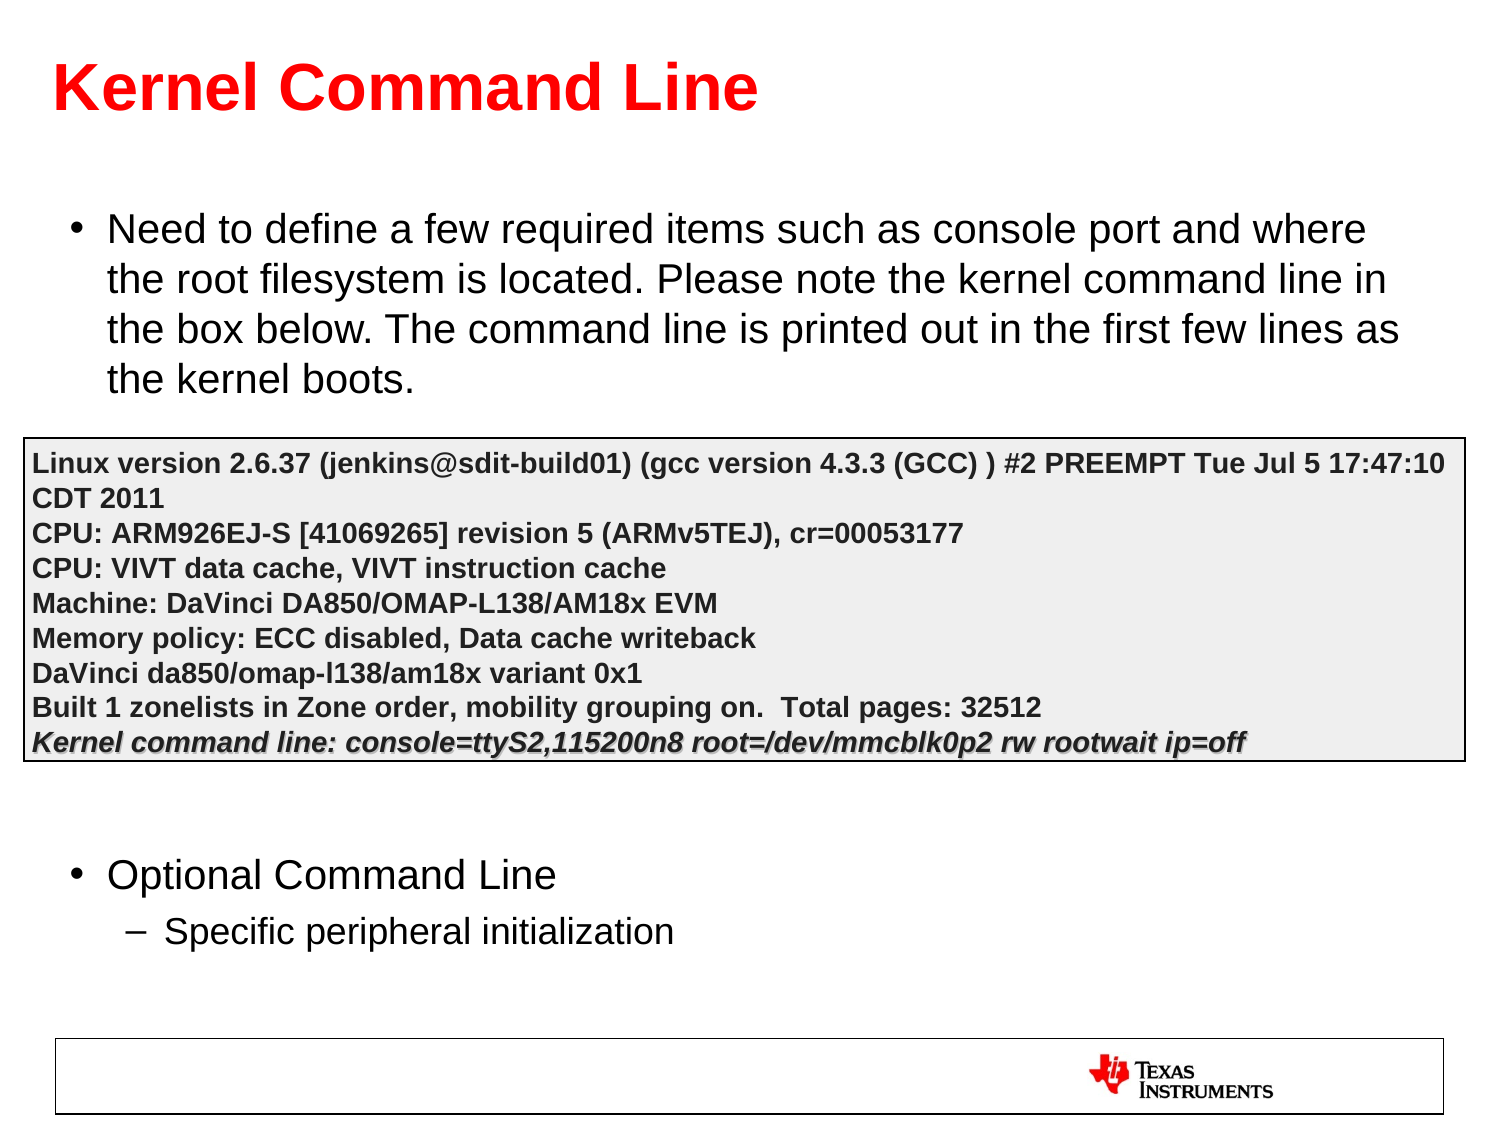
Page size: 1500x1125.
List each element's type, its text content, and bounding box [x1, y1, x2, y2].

picture [1087, 1052, 1274, 1099]
text_box Linux version 2.6.37 (jenkins@sdit-build01) (gcc version 4.3.3 (GCC) ) #2 PREEMPT Tue Jul 5 17:47:10 CDT 2011 CPU: ARM926EJ-S [41069265] revision 5 (ARMv5TEJ), cr=00053177 CPU: VIVT data cache, VIVT instruction cache Machine: DaVinci DA850/OMAP-L138/AM18x EVM Memory policy: ECC disabled, Data cache writeback DaVinci da850/omap-l138/am18x variant 0x1 Built 1 zonelists in Zone order, mobility grouping on. Total pages: 32512 Kernel command line: console=ttyS2,115200n8 root=/dev/mmcblk0p2 rw rootwait ip=off [17, 436, 1490, 767]
title Kernel Command Line [37, 23, 1426, 158]
text_box Optional Command Line Specific peripheral initialization [54, 840, 1445, 984]
list Need to define a few required items such as console port and where the root filesystem is located. Please note the kernel command line in the box below. The command line is printed out in the first few lines as the kernel boots. [54, 194, 1444, 429]
text_box [23, 438, 1465, 761]
